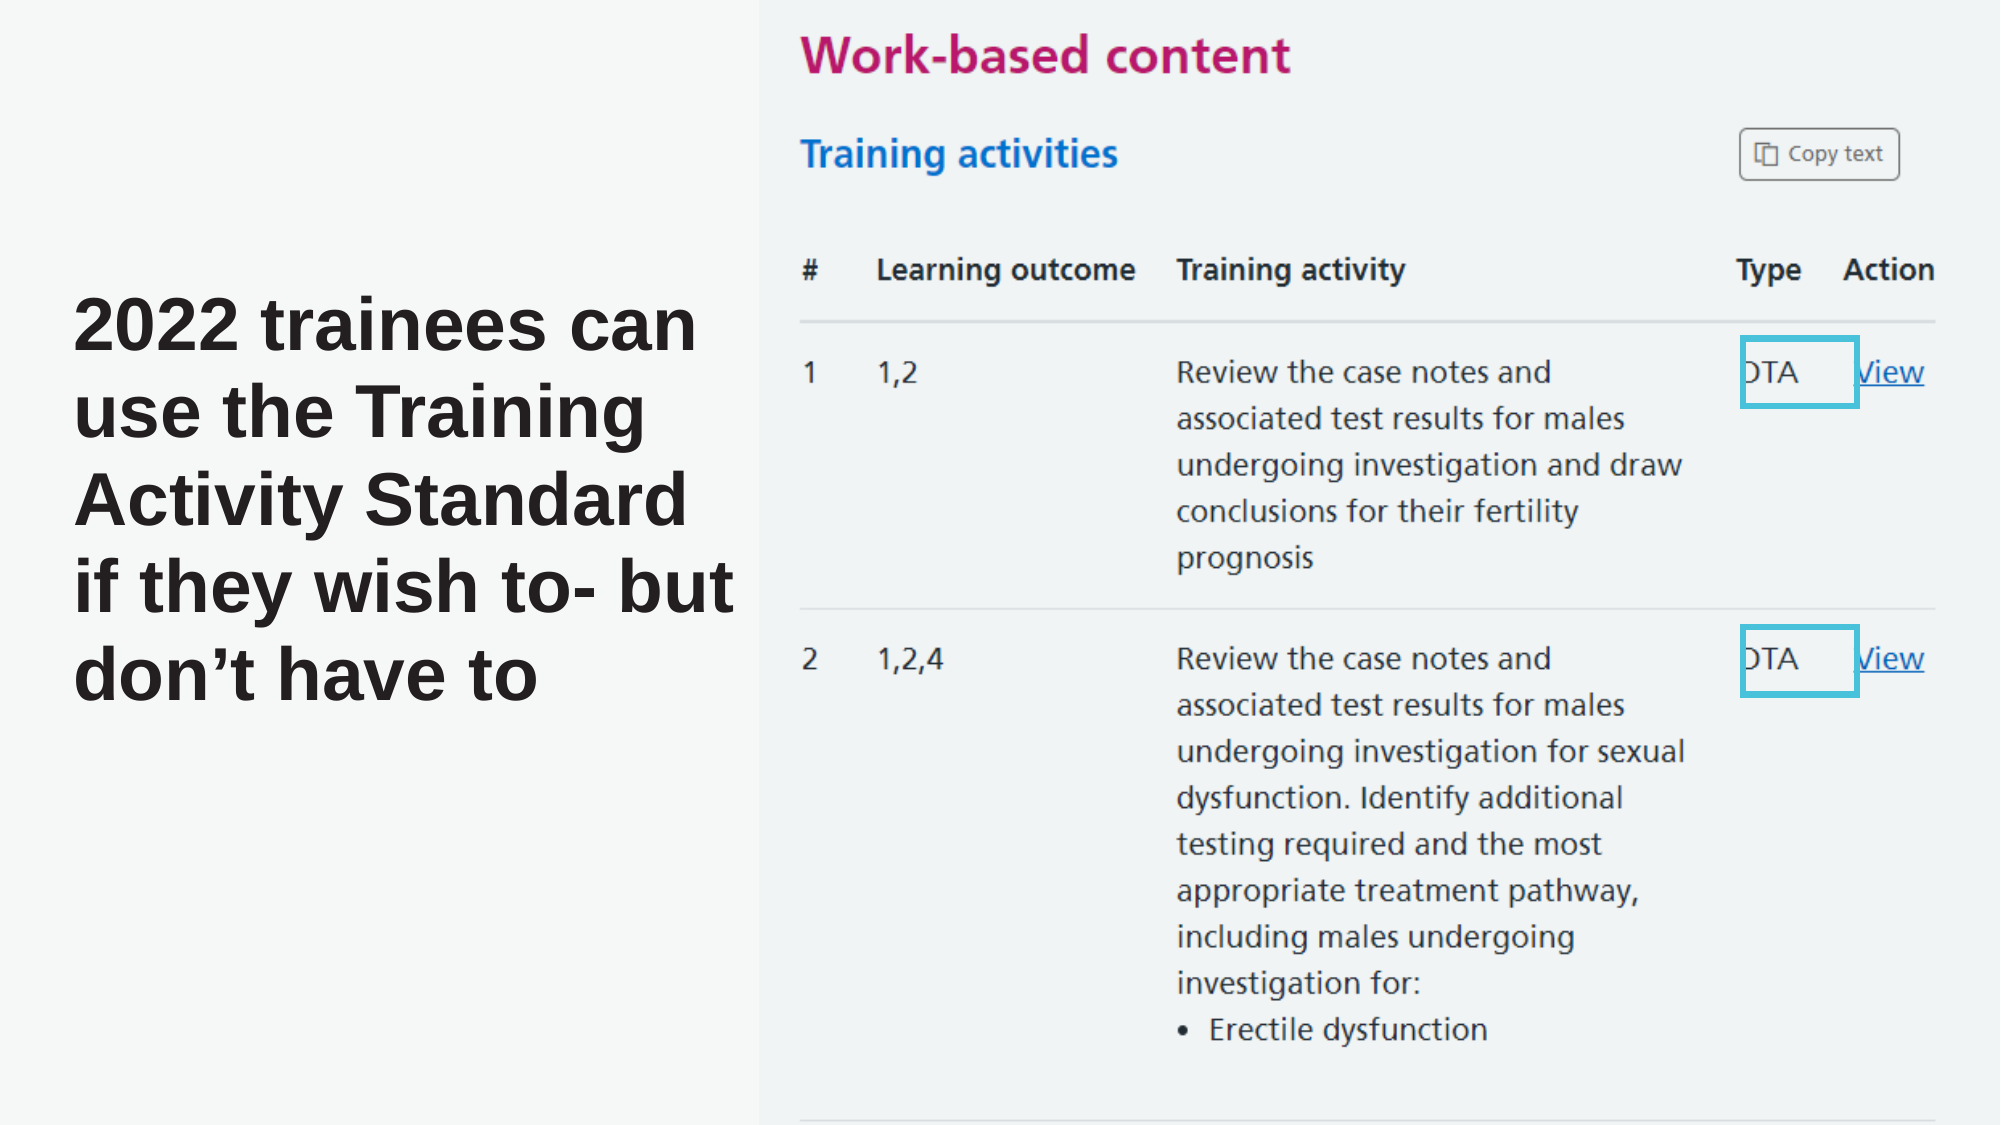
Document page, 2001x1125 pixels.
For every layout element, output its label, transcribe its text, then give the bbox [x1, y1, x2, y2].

picture [759, 0, 2000, 1125]
title 2022 trainees can use the Training Activity Standard if they wish to- but don’t have to [58, 270, 759, 784]
